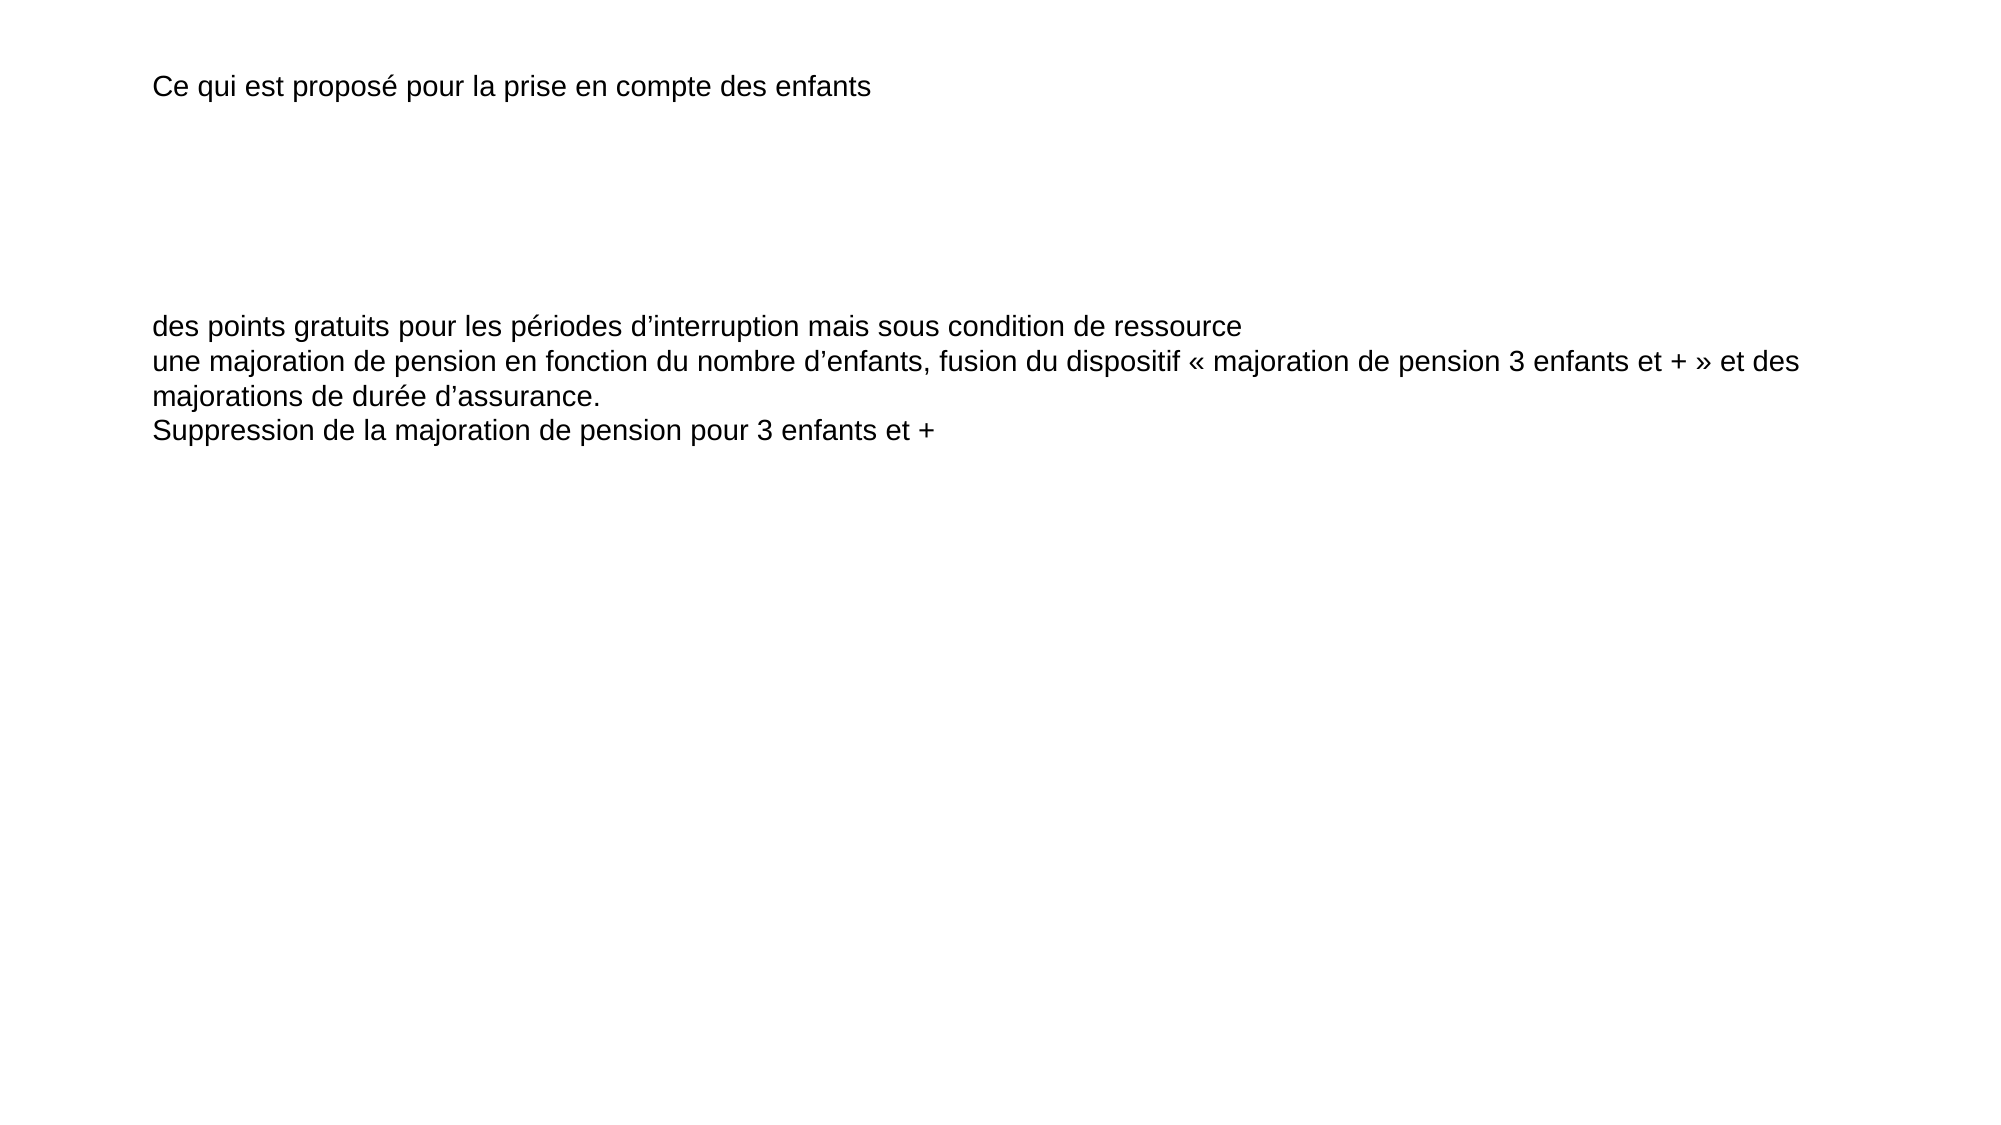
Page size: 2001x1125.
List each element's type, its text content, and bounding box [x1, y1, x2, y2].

list des points gratuits pour les périodes d’interruption mais sous condition de ressource une majoration de pension en fonction du nombre d’enfants, fusion du dispositif « majoration de pension 3 enfants et + » et des majorations de durée d’assurance. Suppression de la majoration de pension pour 3 enfants et + [137, 299, 1863, 1014]
title Ce qui est proposé pour la prise en compte des enfants [137, 59, 1863, 278]
